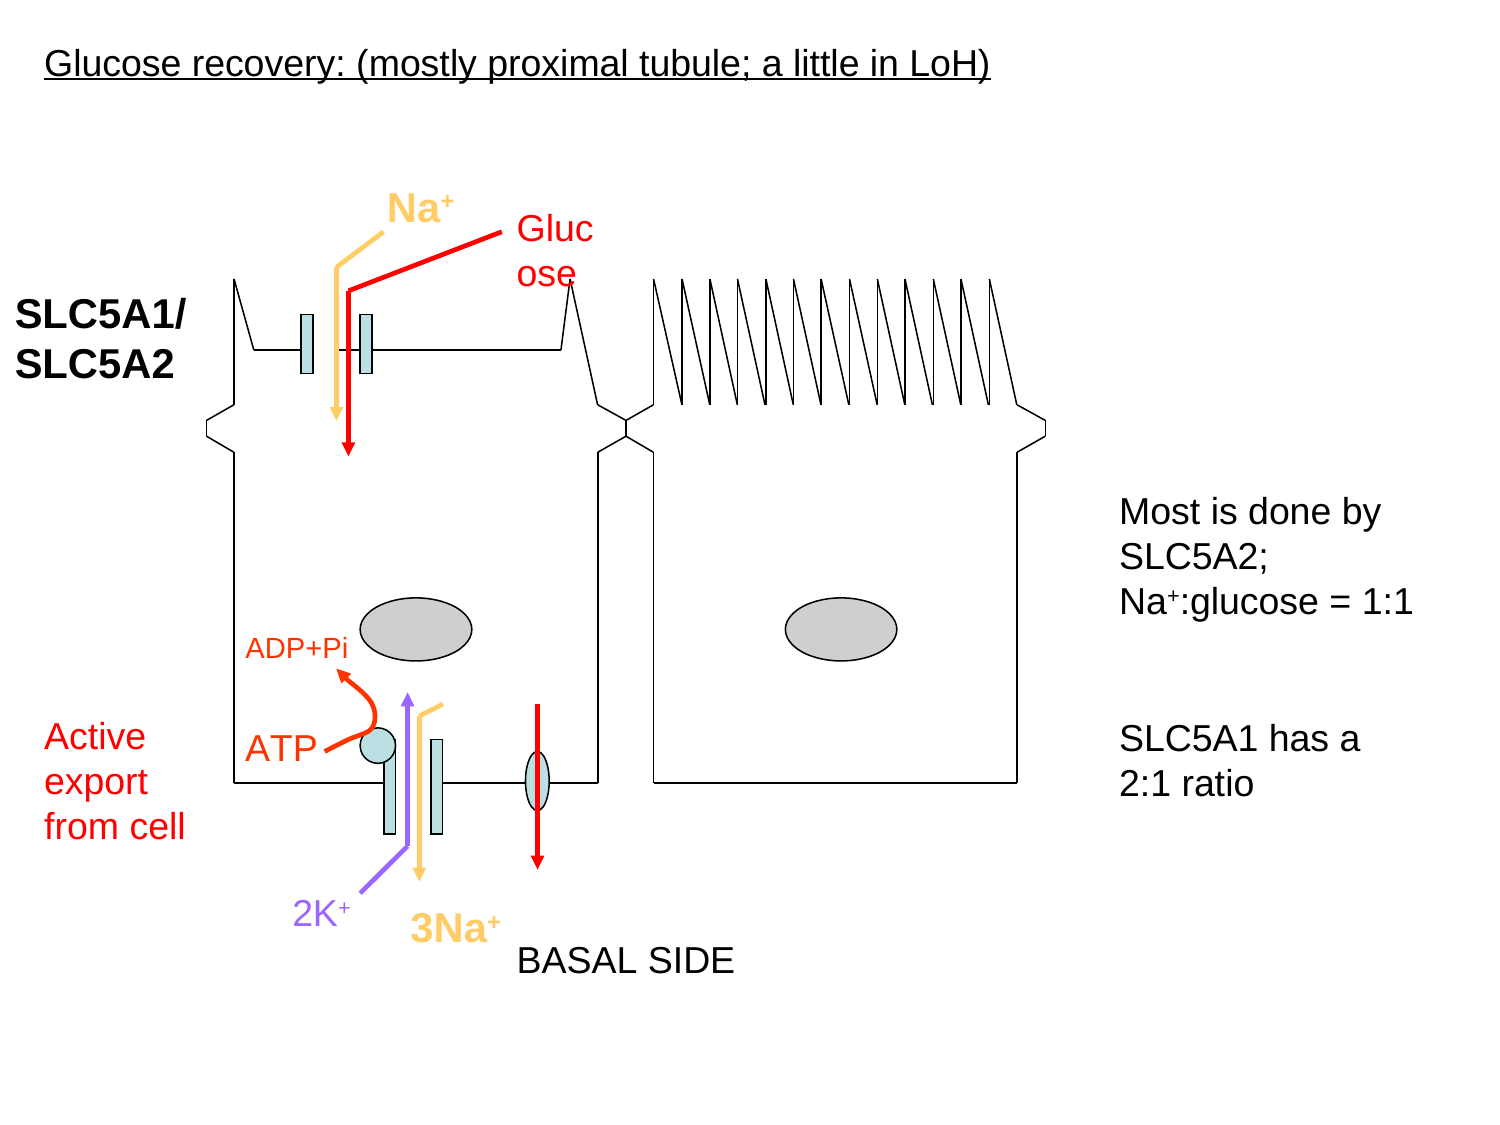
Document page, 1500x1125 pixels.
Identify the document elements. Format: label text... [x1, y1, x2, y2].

text_box [410, 763, 417, 811]
text_box [360, 727, 405, 835]
text_box [540, 752, 550, 810]
text_box Glucose [501, 196, 621, 302]
text_box 3Na+ [395, 893, 538, 959]
text_box Na+ [372, 172, 491, 239]
text_box [525, 752, 535, 810]
text_box [785, 597, 897, 661]
text_box BASAL SIDE [501, 928, 1070, 990]
text_box ATP [230, 716, 349, 777]
text_box [362, 597, 472, 661]
text_box [360, 314, 372, 374]
text_box Active export from cell [29, 704, 219, 855]
text_box [301, 314, 334, 374]
text_box ADP+Pi [230, 621, 364, 672]
text_box SLC5A1/ SLC5A2 [0, 278, 231, 395]
text_box [422, 739, 443, 835]
text_box Glucose recovery: (mostly proximal tubule; a little in LoH) [29, 30, 1306, 92]
text_box Most is done by SLC5A2; Na+:glucose = 1:1 SLC5A1 has a 2:1 ratio [1104, 479, 1436, 881]
text_box 2K+ [277, 881, 373, 942]
